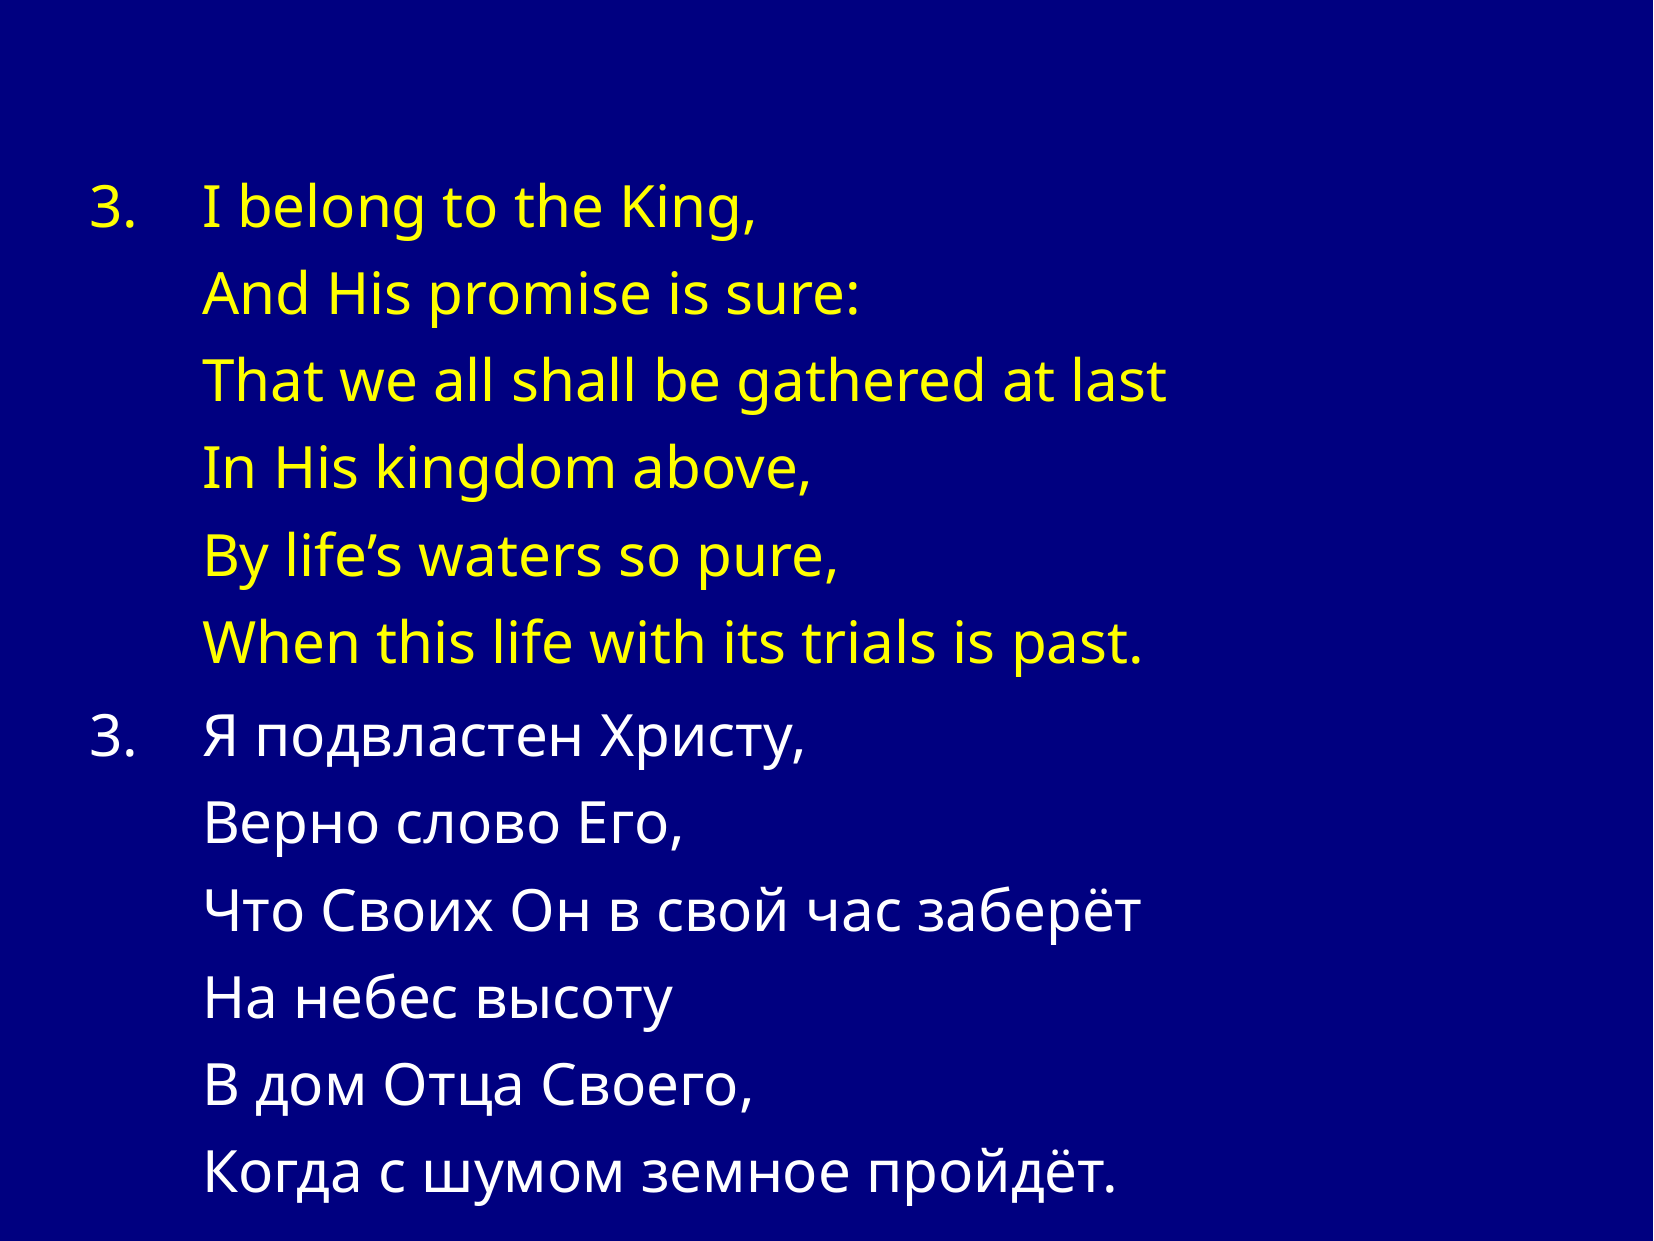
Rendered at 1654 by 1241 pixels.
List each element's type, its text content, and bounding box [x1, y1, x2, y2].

text_box 3. I belong to the King, And His promise is sure: That we all shall be gathered at last In His kingdom above, By life’s waters so pure, When this life with its trials is past. [75, 150, 1576, 600]
text_box 3. Я подвластен Христу, Верно слово Его, Что Своих Он в свой час заберёт На небес высоту В дом Отца Своего, Когда с шумом земное пройдёт. [75, 600, 1576, 1163]
